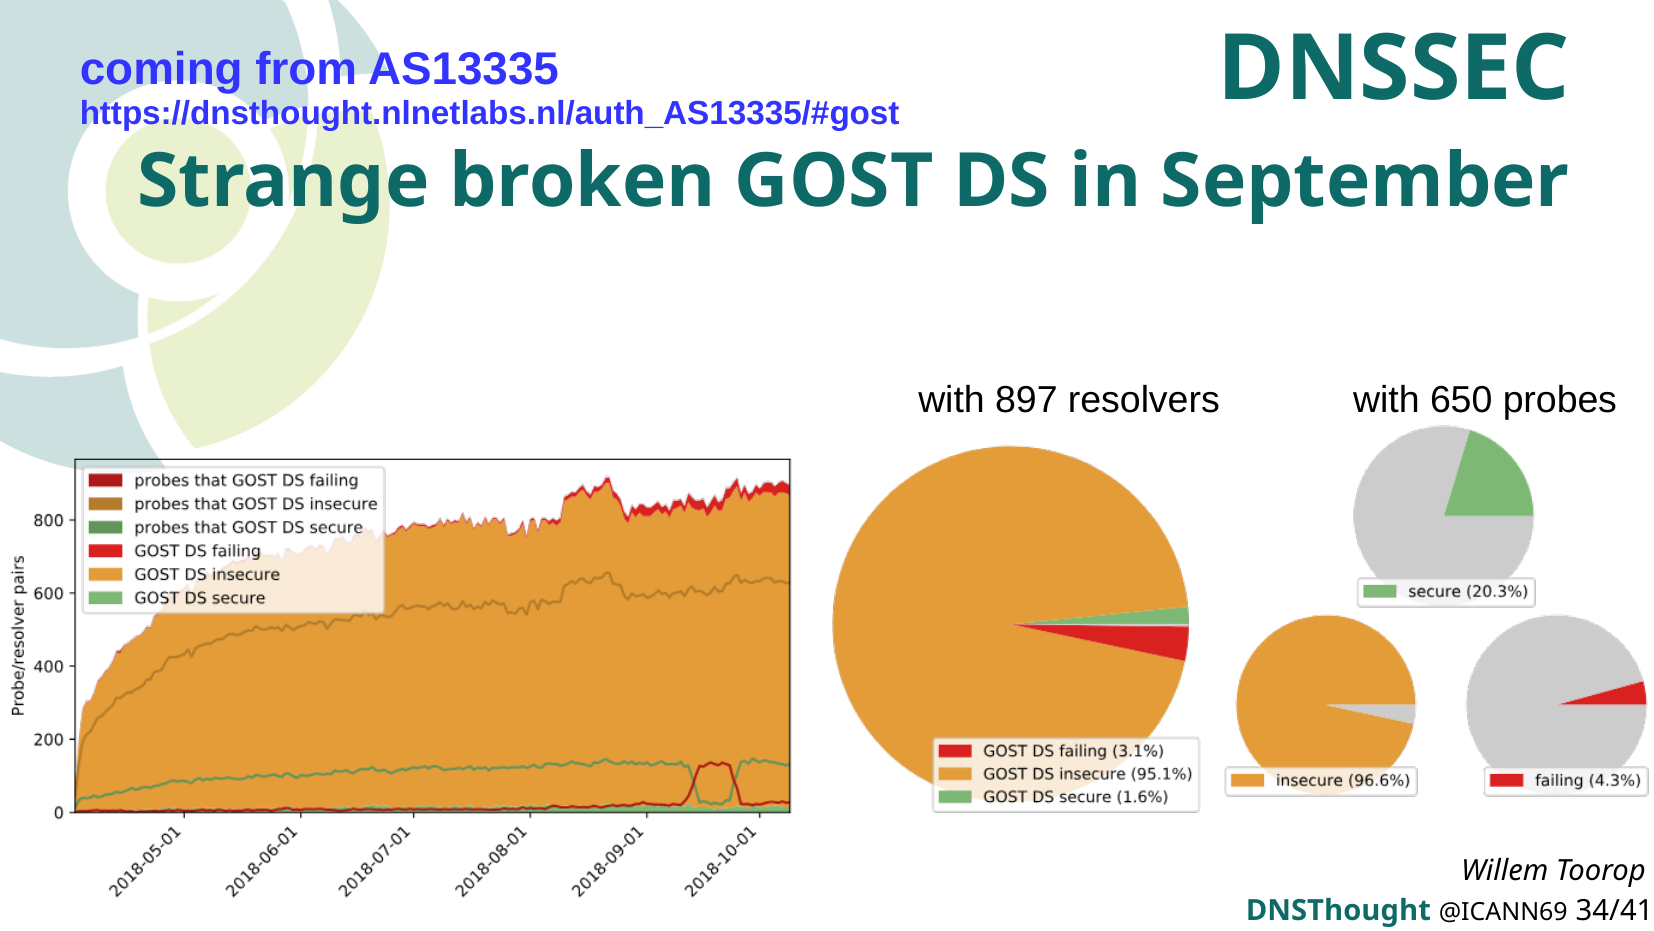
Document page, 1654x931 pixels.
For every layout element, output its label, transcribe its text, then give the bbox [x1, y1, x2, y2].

picture [0, 401, 1654, 912]
title DNSSEC Strange broken GOST DS in September [35, 0, 1571, 255]
text_box coming from AS13335 https://dnsthought.nlnetlabs.nl/auth_AS13335/#gost [64, 35, 1176, 139]
text_box with 650 probes [1338, 371, 1654, 477]
text_box with 897 resolvers [903, 370, 1365, 476]
